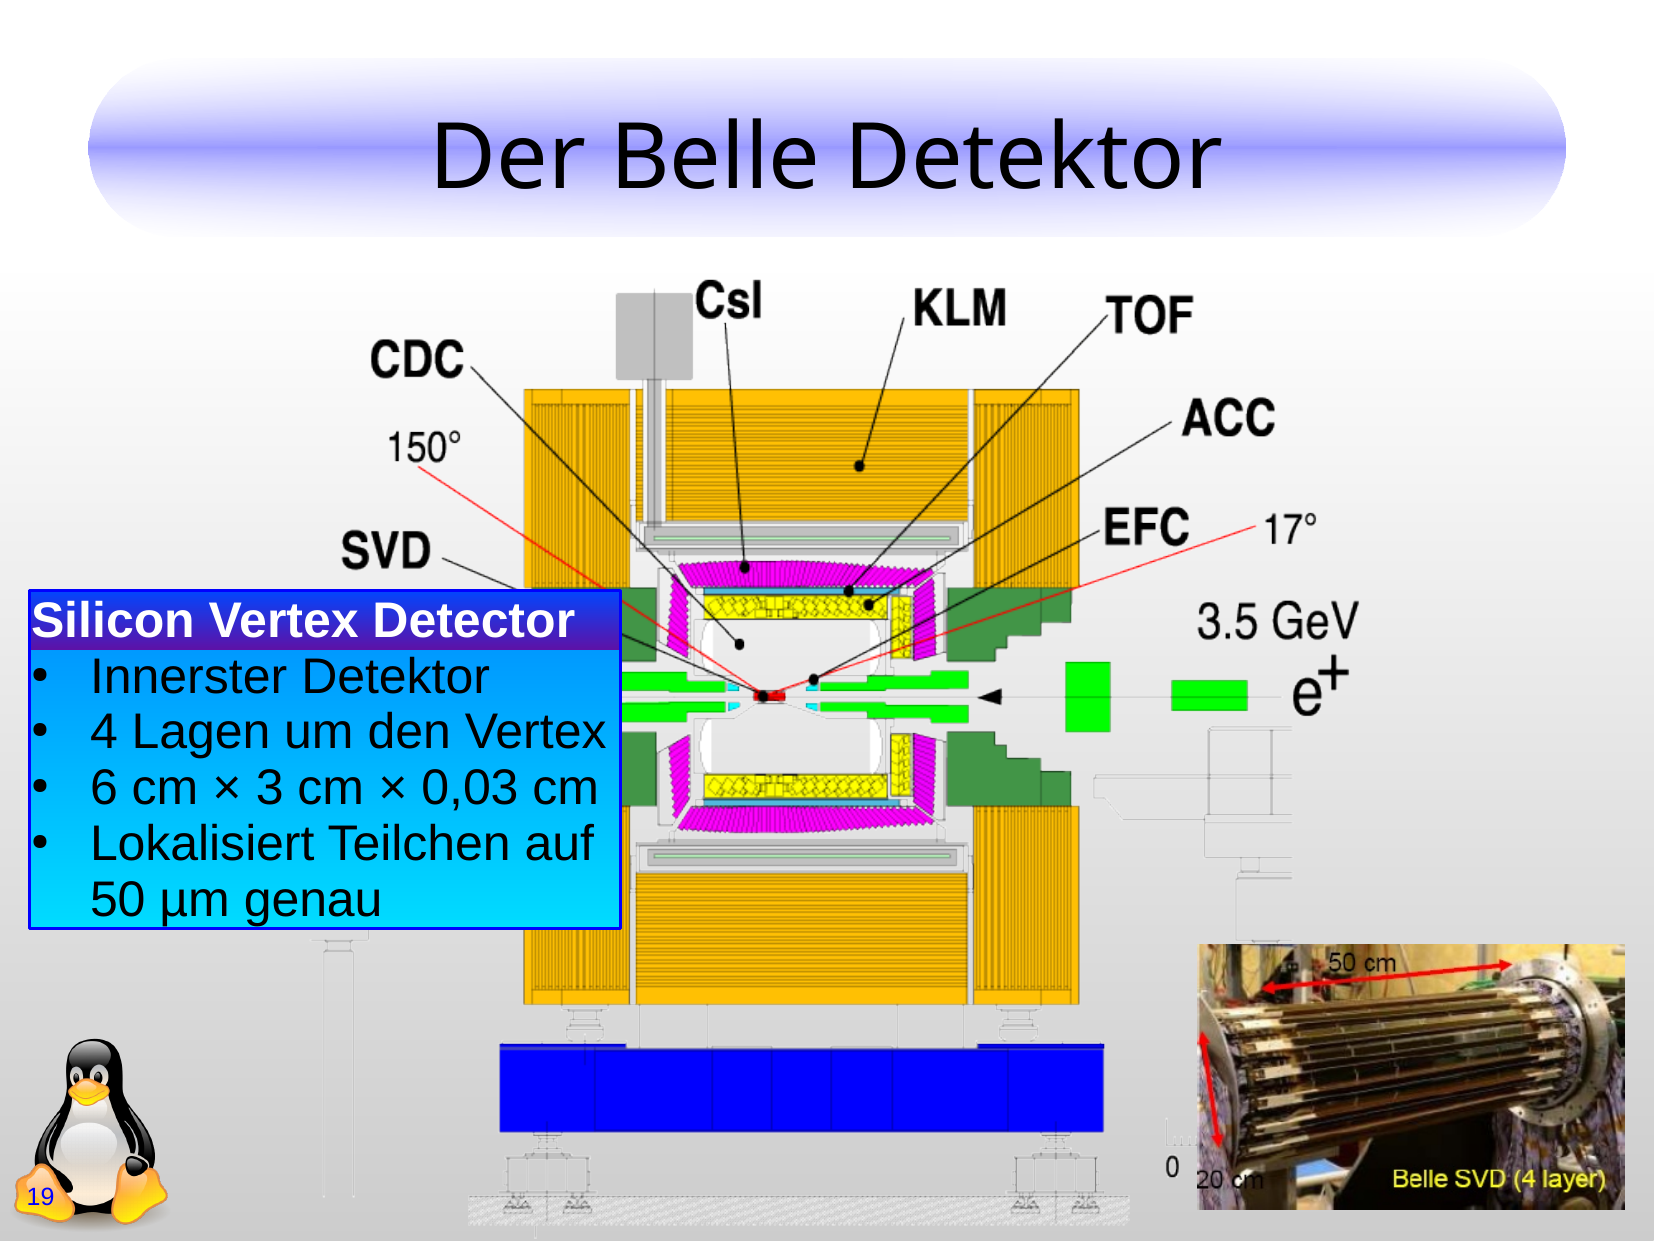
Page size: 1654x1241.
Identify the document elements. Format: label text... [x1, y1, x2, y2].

picture [292, 265, 1625, 1239]
title Der Belle Detektor [82, 56, 1571, 250]
picture [2, 1030, 178, 1241]
text_box Silicon Vertex Detector Innerster Detektor 4 Lagen um den Vertex 6 cm × 3 cm × 0,03 cm Lokalisiert Teilchen auf 50 µm genau [29, 590, 621, 929]
